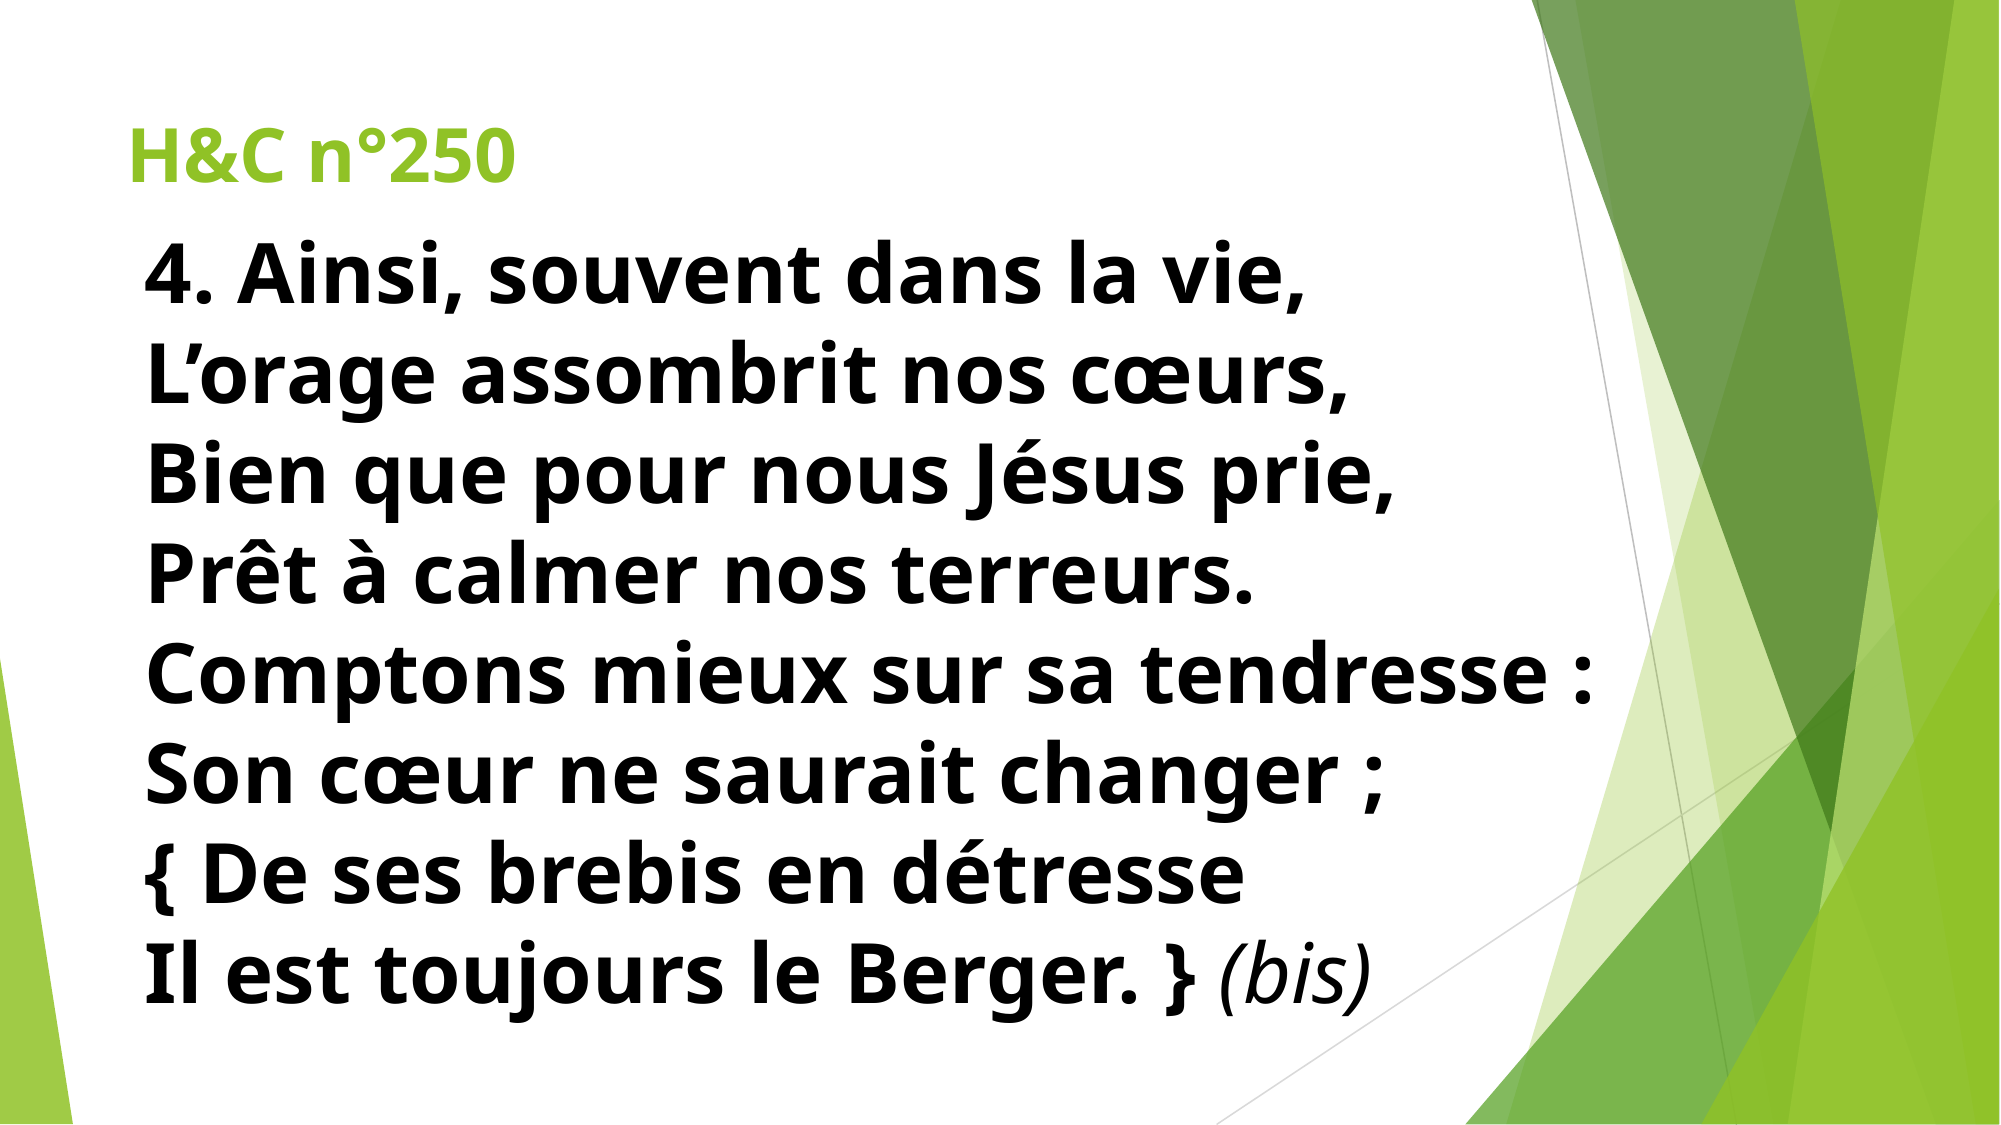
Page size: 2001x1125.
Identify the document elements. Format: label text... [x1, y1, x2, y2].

text_box H&C n°250 [111, 99, 1522, 213]
text_box 4. Ainsi, souvent dans la vie, L’orage assombrit nos cœurs, Bien que pour nous Jésus prie, Prêt à calmer nos terreurs. Comptons mieux sur sa tendresse : Son cœur ne saurait changer ; { De ses brebis en détresse Il est toujours le Berger. } (bis) [129, 212, 1961, 1074]
